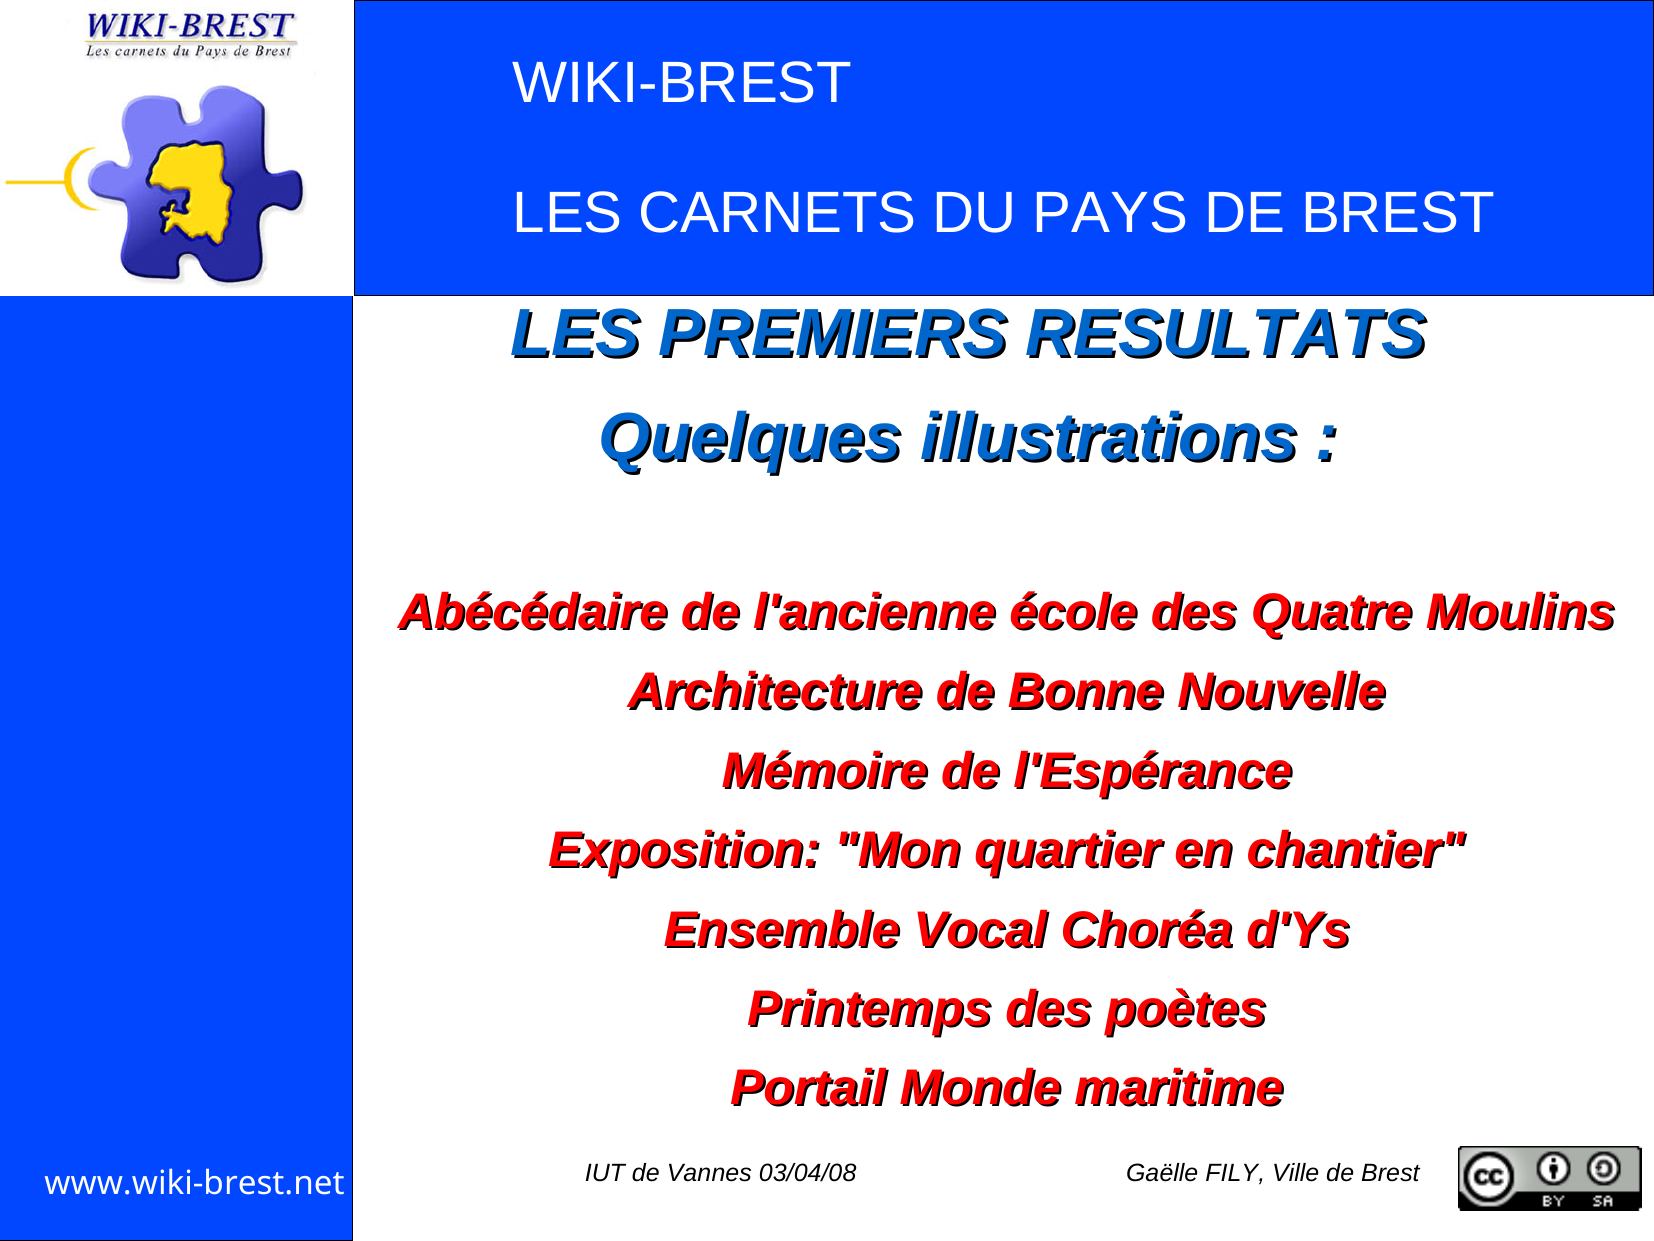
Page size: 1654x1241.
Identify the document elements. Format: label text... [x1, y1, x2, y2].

picture [0, 0, 354, 296]
picture [1625, 1146, 1642, 1211]
list LES PREMIERS RESULTATS Quelques illustrations : Abécédaire de l'ancienne école des Quatre Moulins Architecture de Bonne Nouvelle Mémoire de l'Espérance Exposition: "Mon quartier en chantier" Ensemble Vocal Choréa d'Ys Printemps des poètes Portail Monde maritime [295, 295, 1625, 1241]
